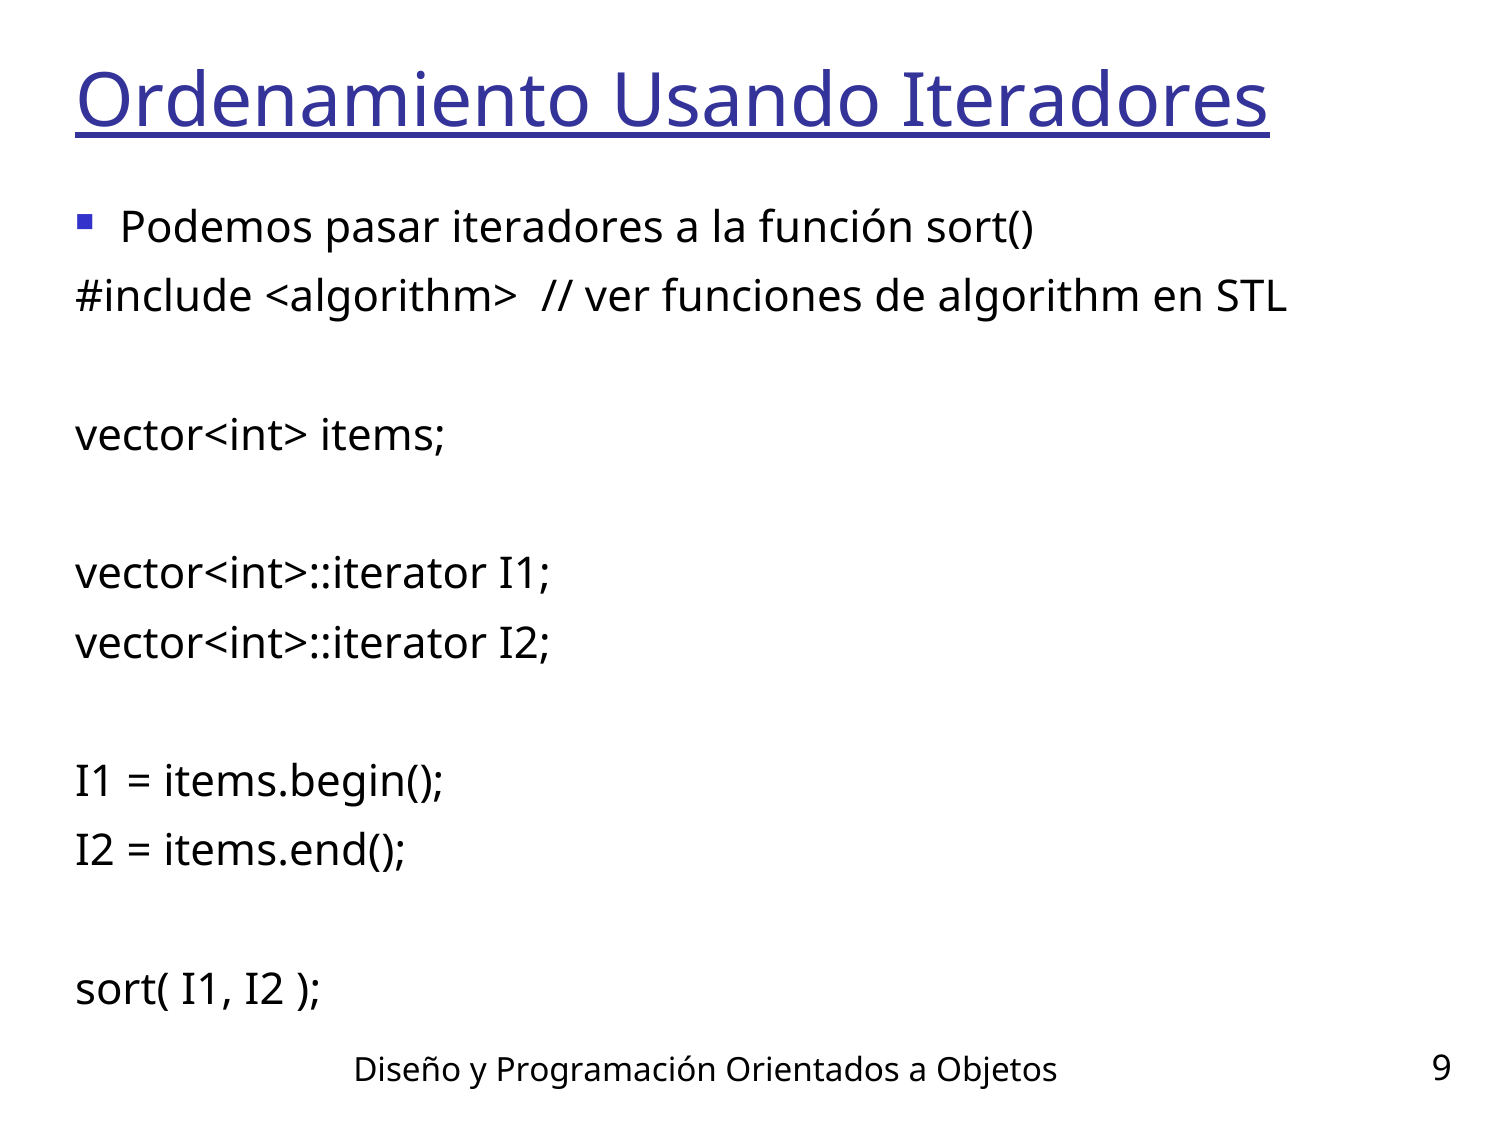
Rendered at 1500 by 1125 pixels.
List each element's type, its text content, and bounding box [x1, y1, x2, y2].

list Podemos pasar iteradores a la función sort()‏ #include <algorithm> // ver funciones de algorithm en STL vector<int> items; vector<int>::iterator I1; vector<int>::iterator I2; I1 = items.begin(); I2 = items.end(); sort( I1, I2 ); [75, 195, 1462, 1021]
title Ordenamiento Usando Iteradores [75, 12, 1466, 175]
